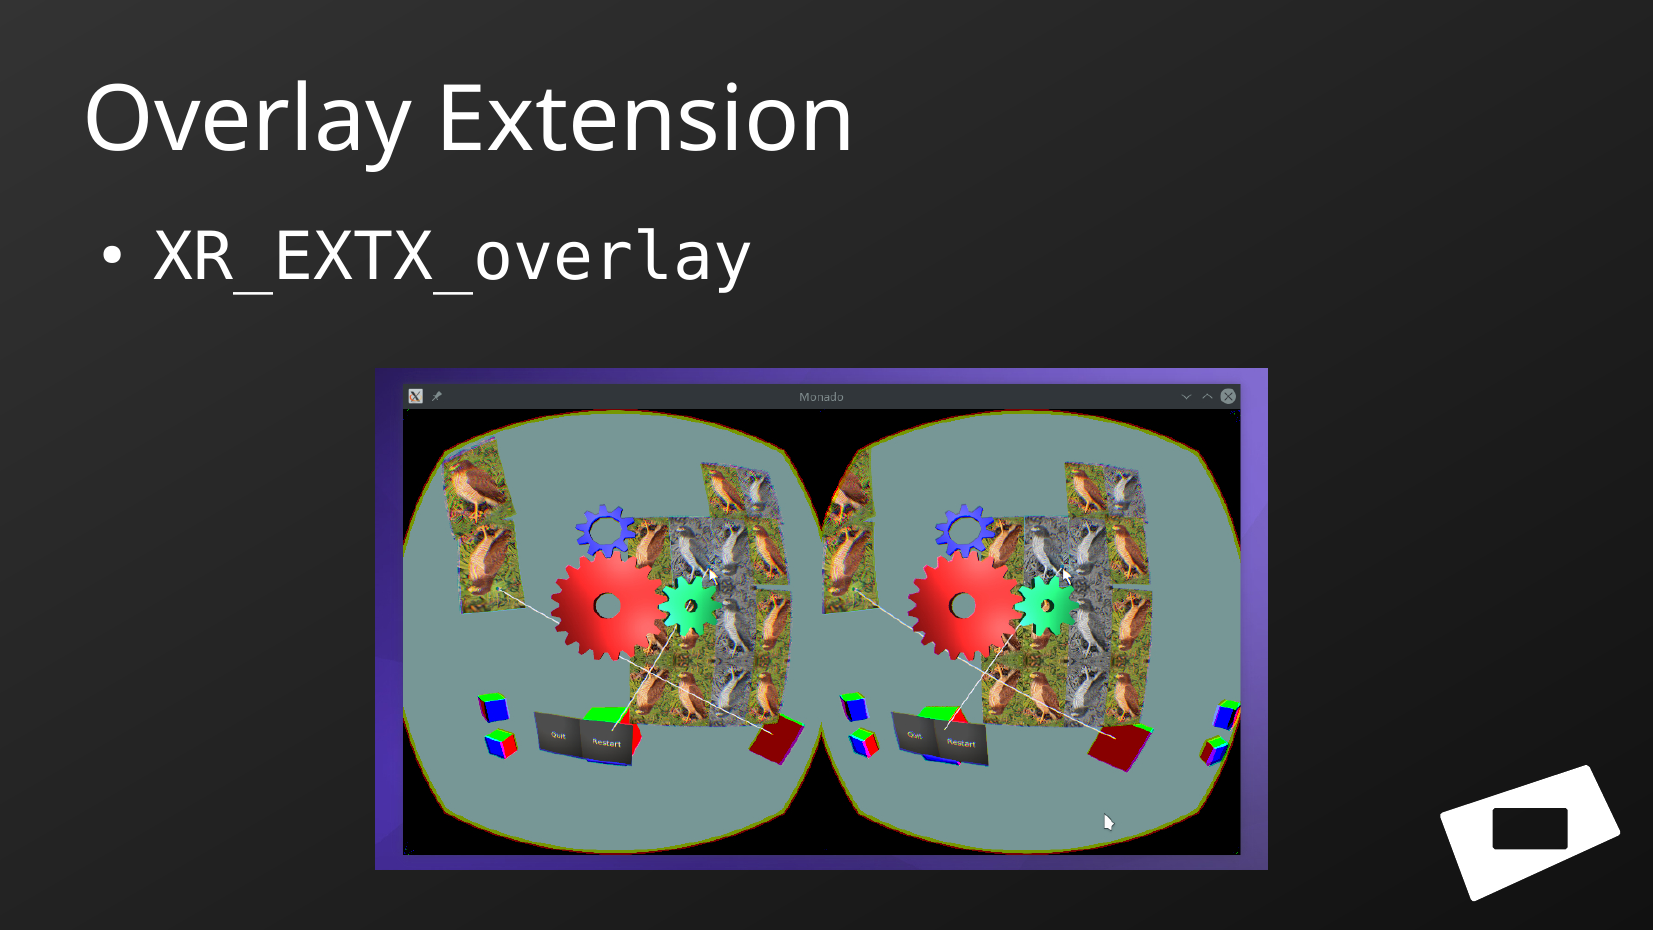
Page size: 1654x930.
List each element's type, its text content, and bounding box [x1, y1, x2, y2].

picture [375, 368, 1268, 871]
picture [1440, 765, 1621, 902]
list XR_EXTX_overlay [82, 217, 1571, 757]
title Overlay Extension [82, 37, 1571, 193]
